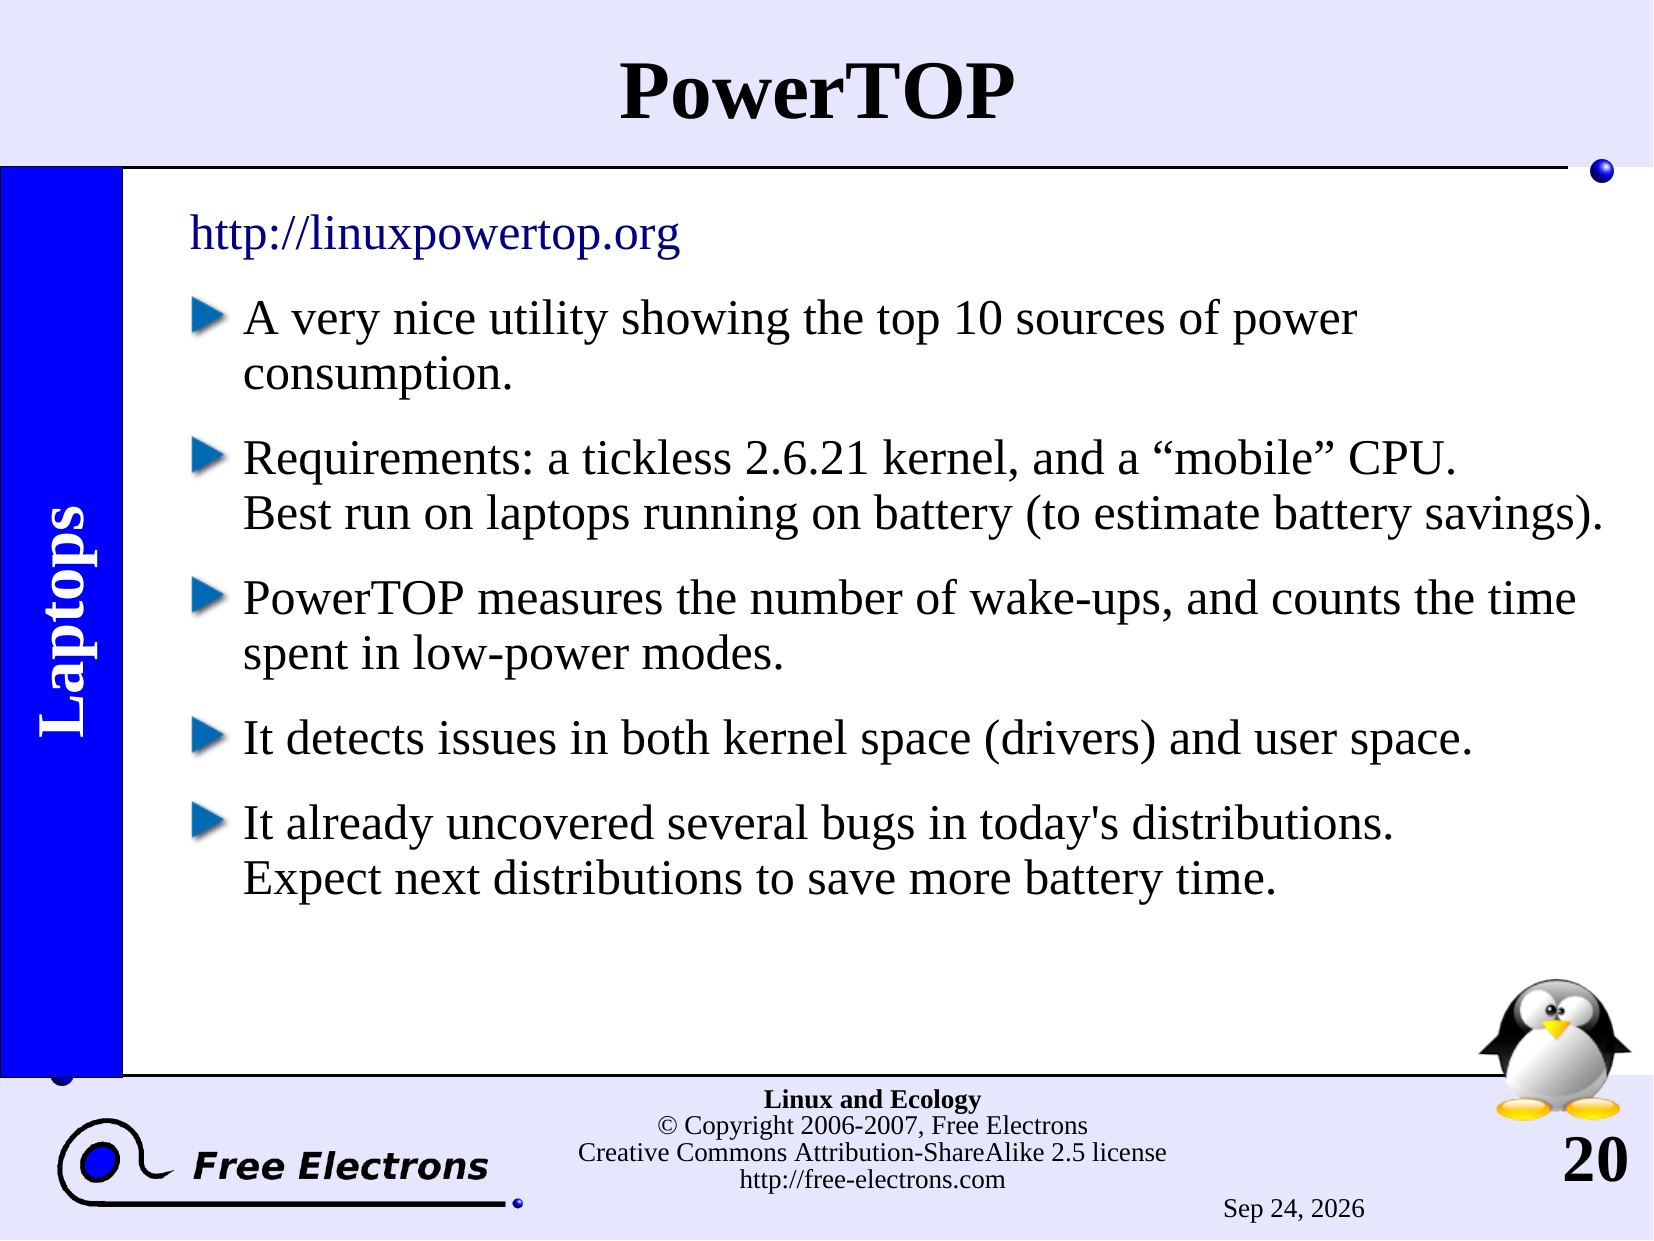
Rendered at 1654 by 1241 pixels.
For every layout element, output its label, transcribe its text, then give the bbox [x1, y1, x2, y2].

list http://linuxpowertop.org A very nice utility showing the top 10 sources of power consumption. Requirements: a tickless 2.6.21 kernel, and a “mobile” CPU. Best run on laptops running on battery (to estimate battery savings). PowerTOP measures the number of wake-ups, and counts the time spent in low-power modes. It detects issues in both kernel space (drivers) and user space. It already uncovered several bugs in today's distributions. Expect next distributions to save more battery time. [172, 204, 1620, 1055]
title PowerTOP [33, 29, 1604, 153]
text_box Laptops [0, 166, 123, 1078]
picture [50, 1107, 527, 1216]
picture [1476, 979, 1634, 1121]
